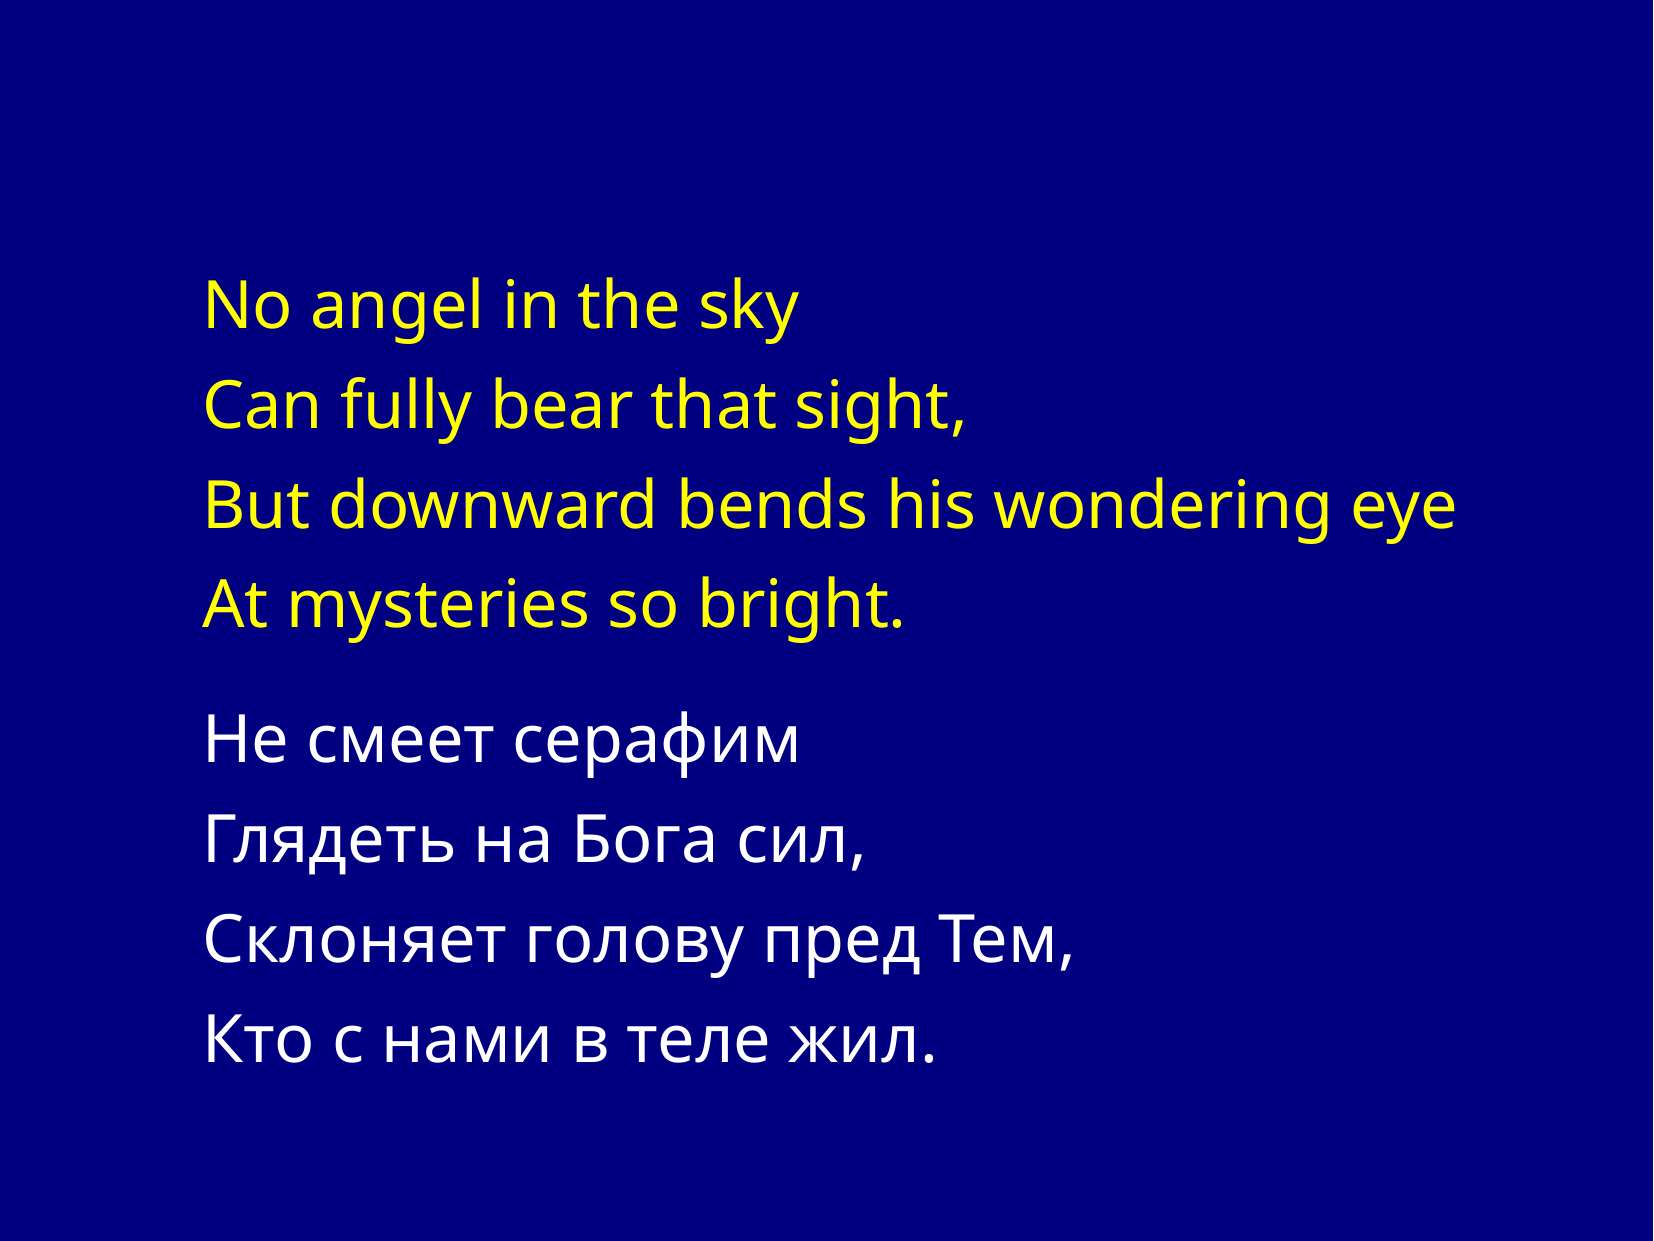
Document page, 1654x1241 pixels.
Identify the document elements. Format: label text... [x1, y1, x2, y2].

text_box Не смеет серафим Глядеть на Бога сил, Склоняет голову пред Тем, Кто с нами в теле жил. [75, 675, 1576, 1163]
text_box No angel in the sky Can fully bear that sight, But downward bends his wondering eye At mysteries so bright. [75, 150, 1651, 638]
